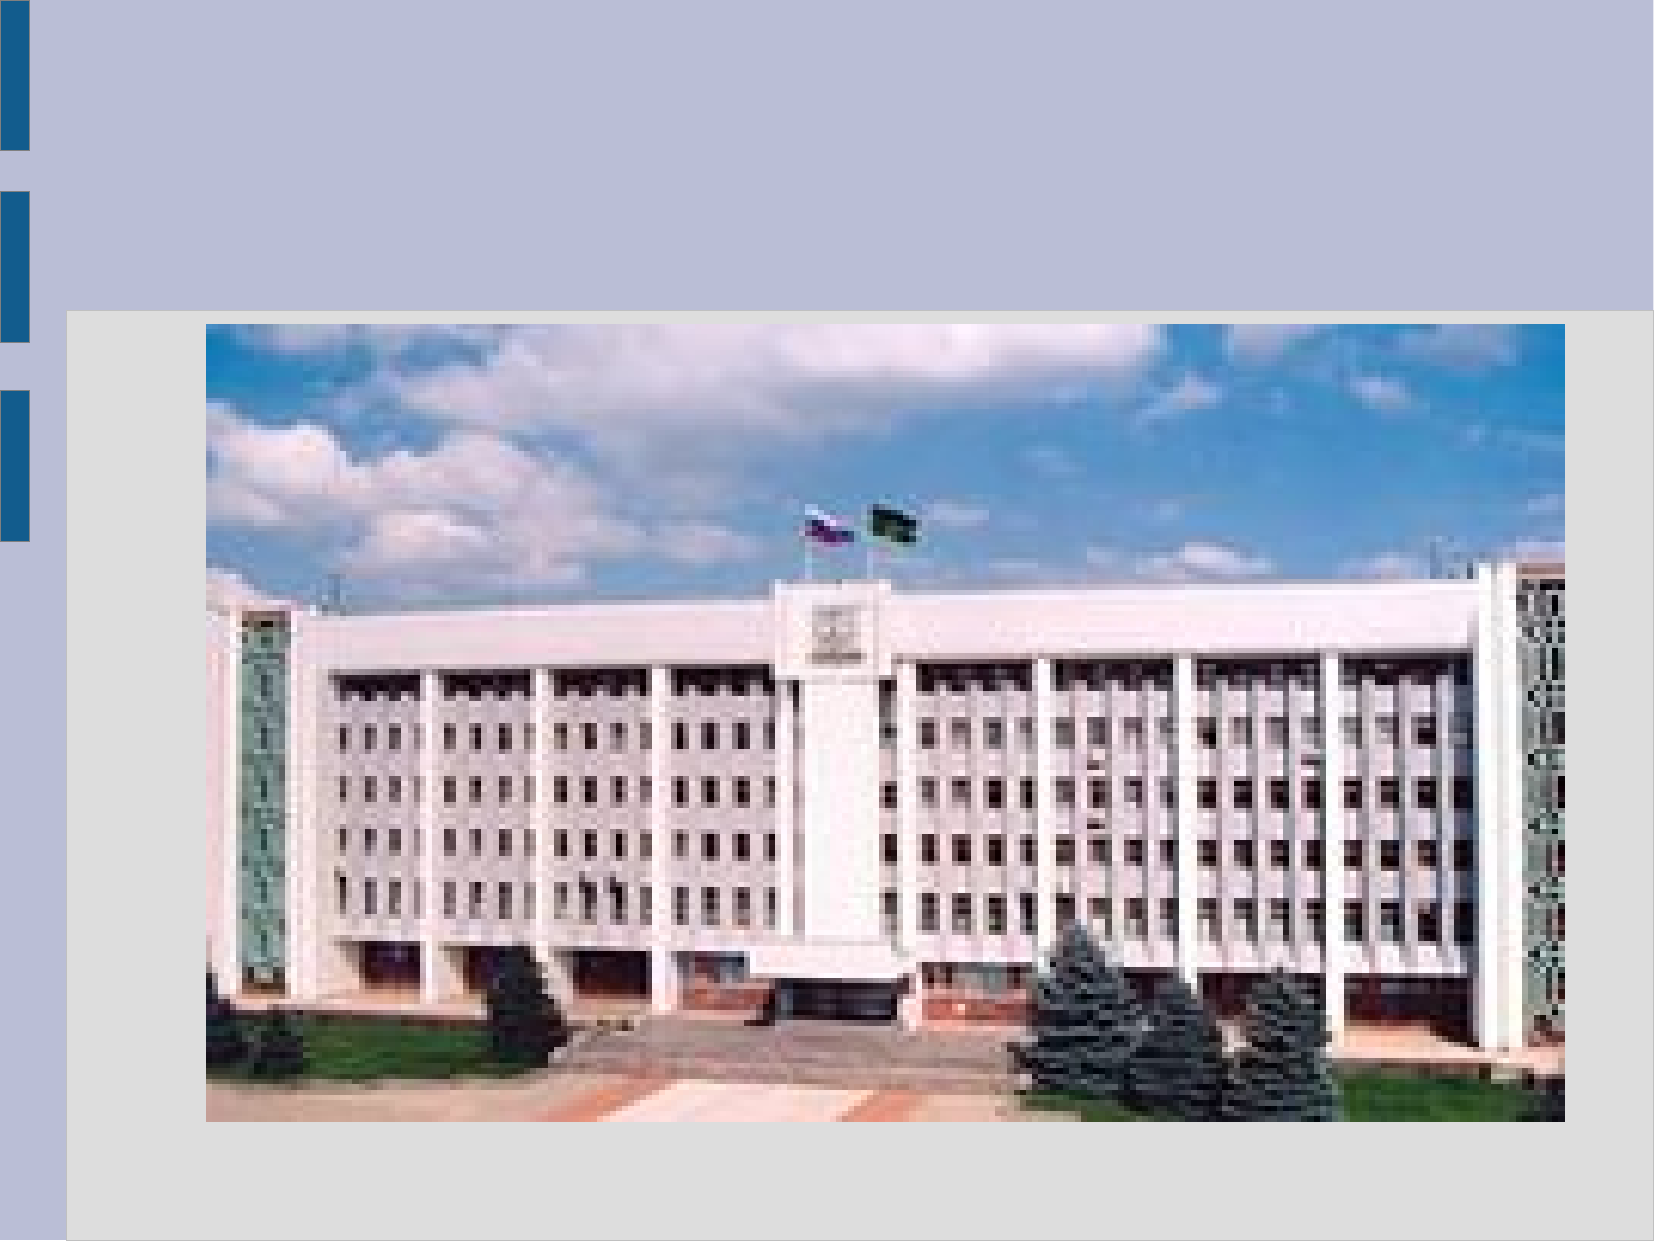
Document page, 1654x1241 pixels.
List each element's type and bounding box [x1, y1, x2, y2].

picture [206, 324, 1565, 1123]
